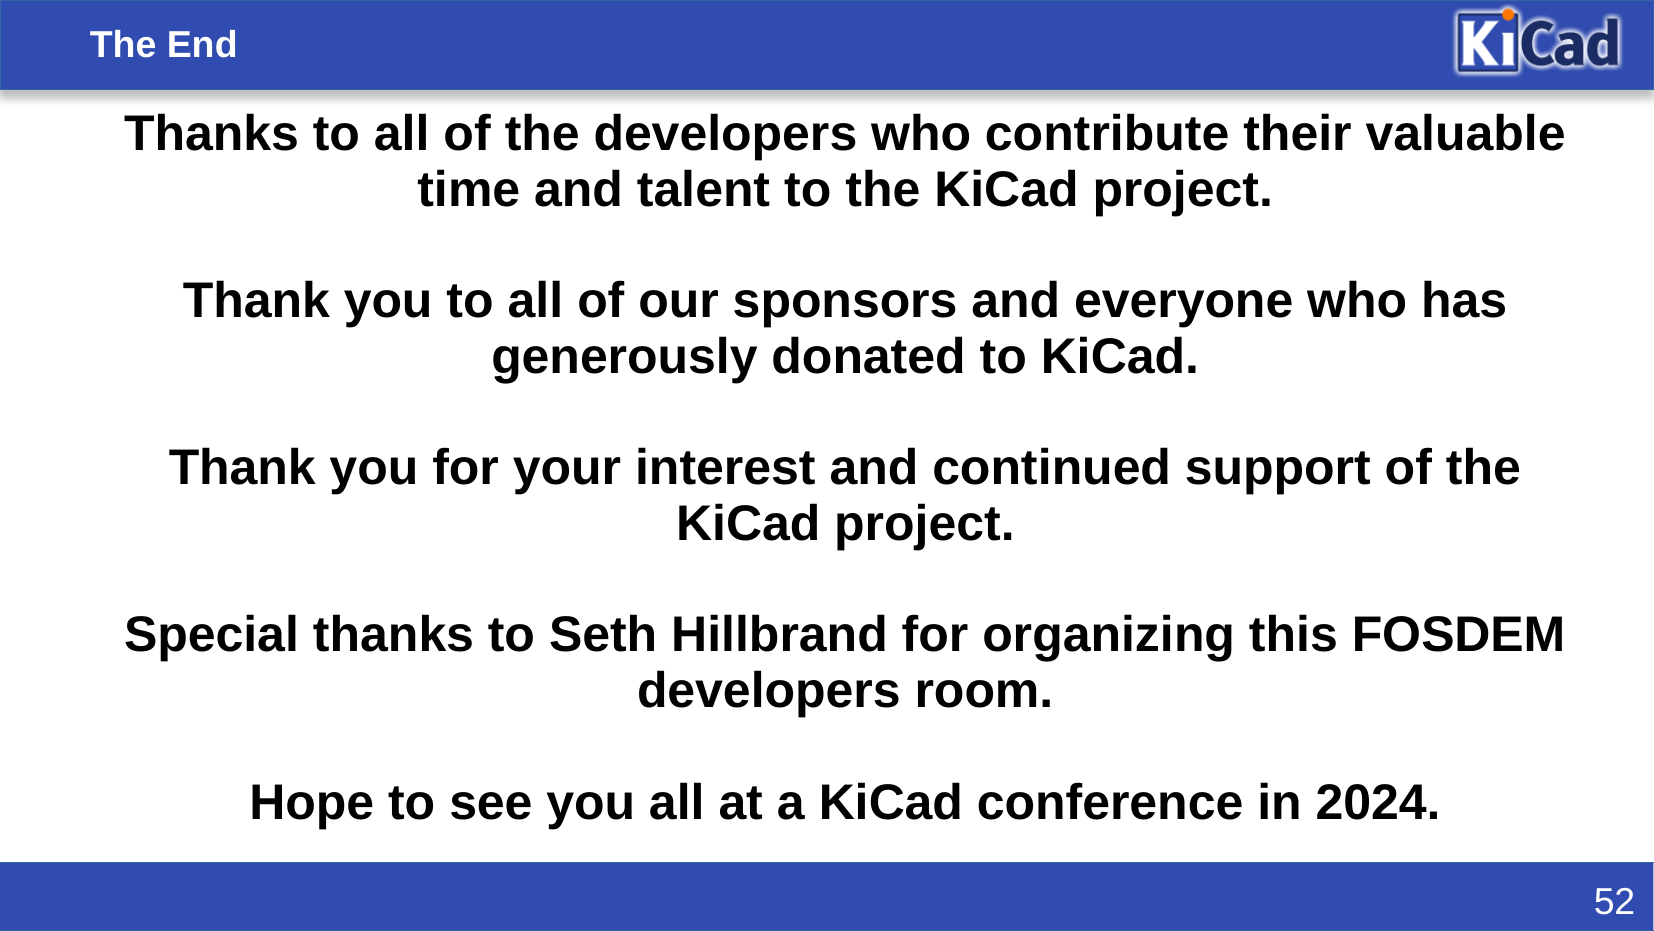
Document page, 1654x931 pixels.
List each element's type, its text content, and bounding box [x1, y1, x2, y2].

text_box <number> [1387, 873, 1651, 931]
text_box [0, 862, 1654, 931]
text_box The End [0, 0, 1412, 90]
picture [1412, 0, 1654, 92]
list Thanks to all of the developers who contribute their valuable time and talent to the KiCad project. Thank you to all of our sponsors and everyone who has generously donated to KiCad. Thank you for your interest and continued support of the KiCad project. Special thanks to Seth Hillbrand for organizing this FOSDEM developers room. Hope to see you all at a KiCad conference in 2024. [22, 105, 1598, 856]
